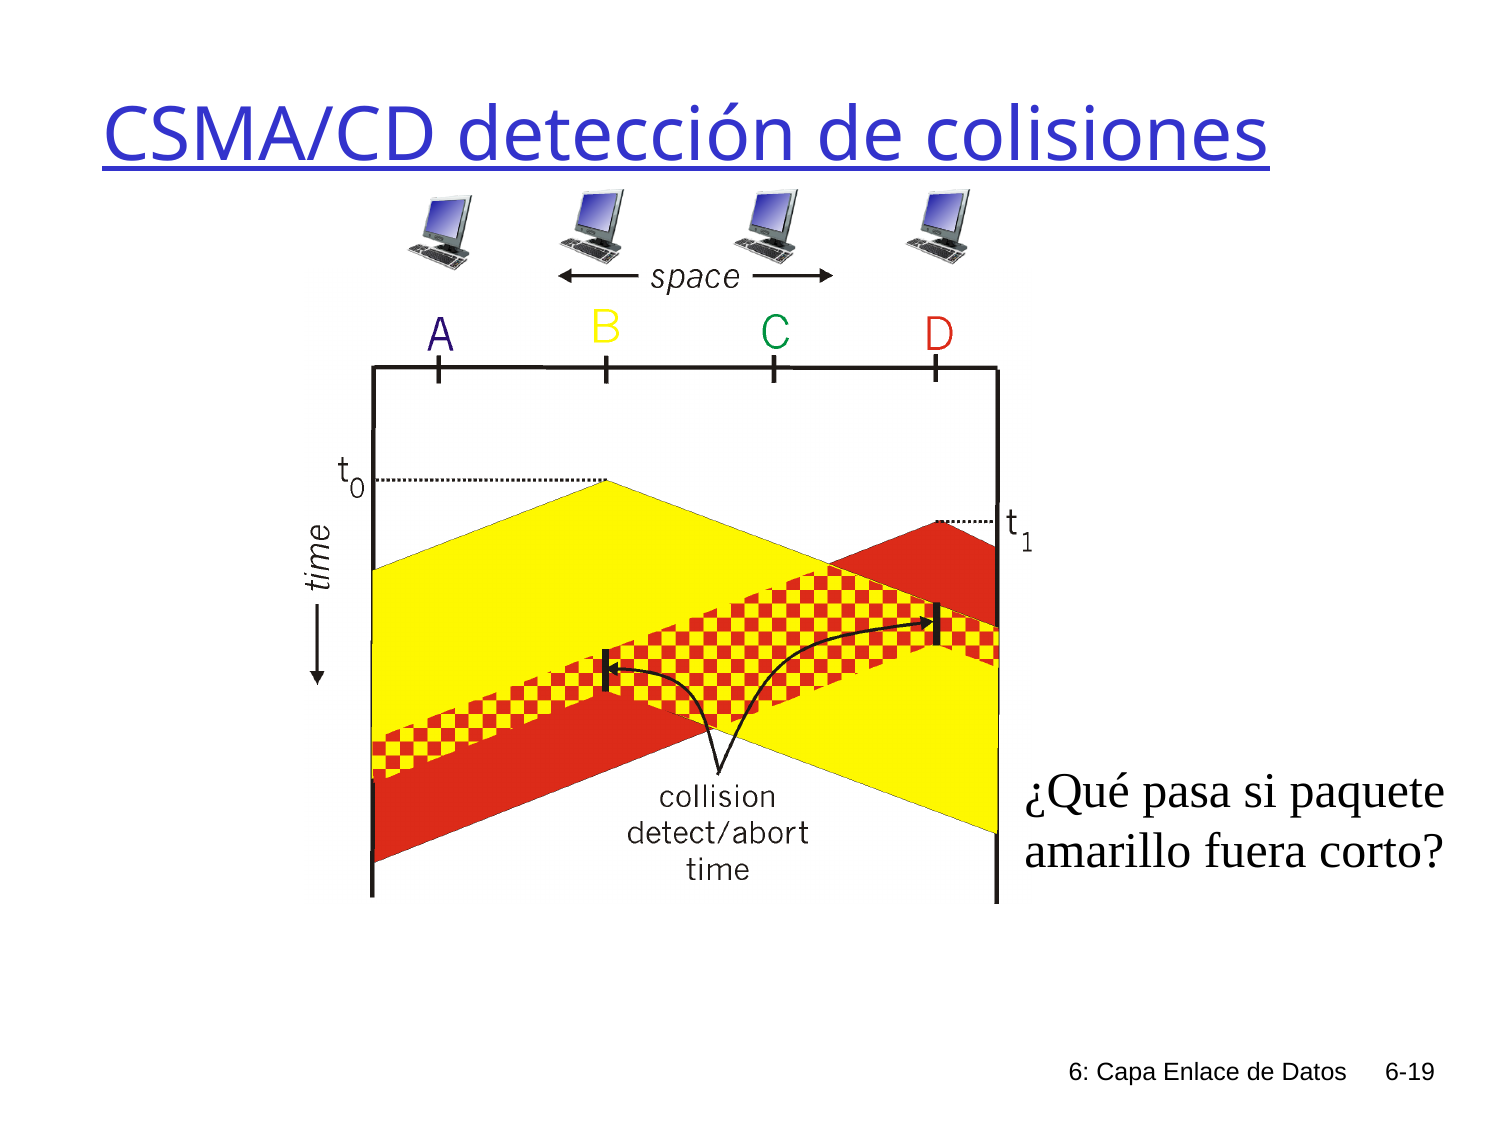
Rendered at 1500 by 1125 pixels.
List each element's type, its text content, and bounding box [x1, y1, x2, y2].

picture [304, 185, 1032, 904]
text_box [923, 193, 963, 232]
title CSMA/CD detección de colisiones [87, 37, 1363, 225]
text_box [425, 199, 465, 239]
text_box ¿Qué pasa si paquete amarillo fuera corto? [1009, 749, 1464, 954]
text_box [751, 193, 791, 232]
text_box [577, 193, 617, 232]
